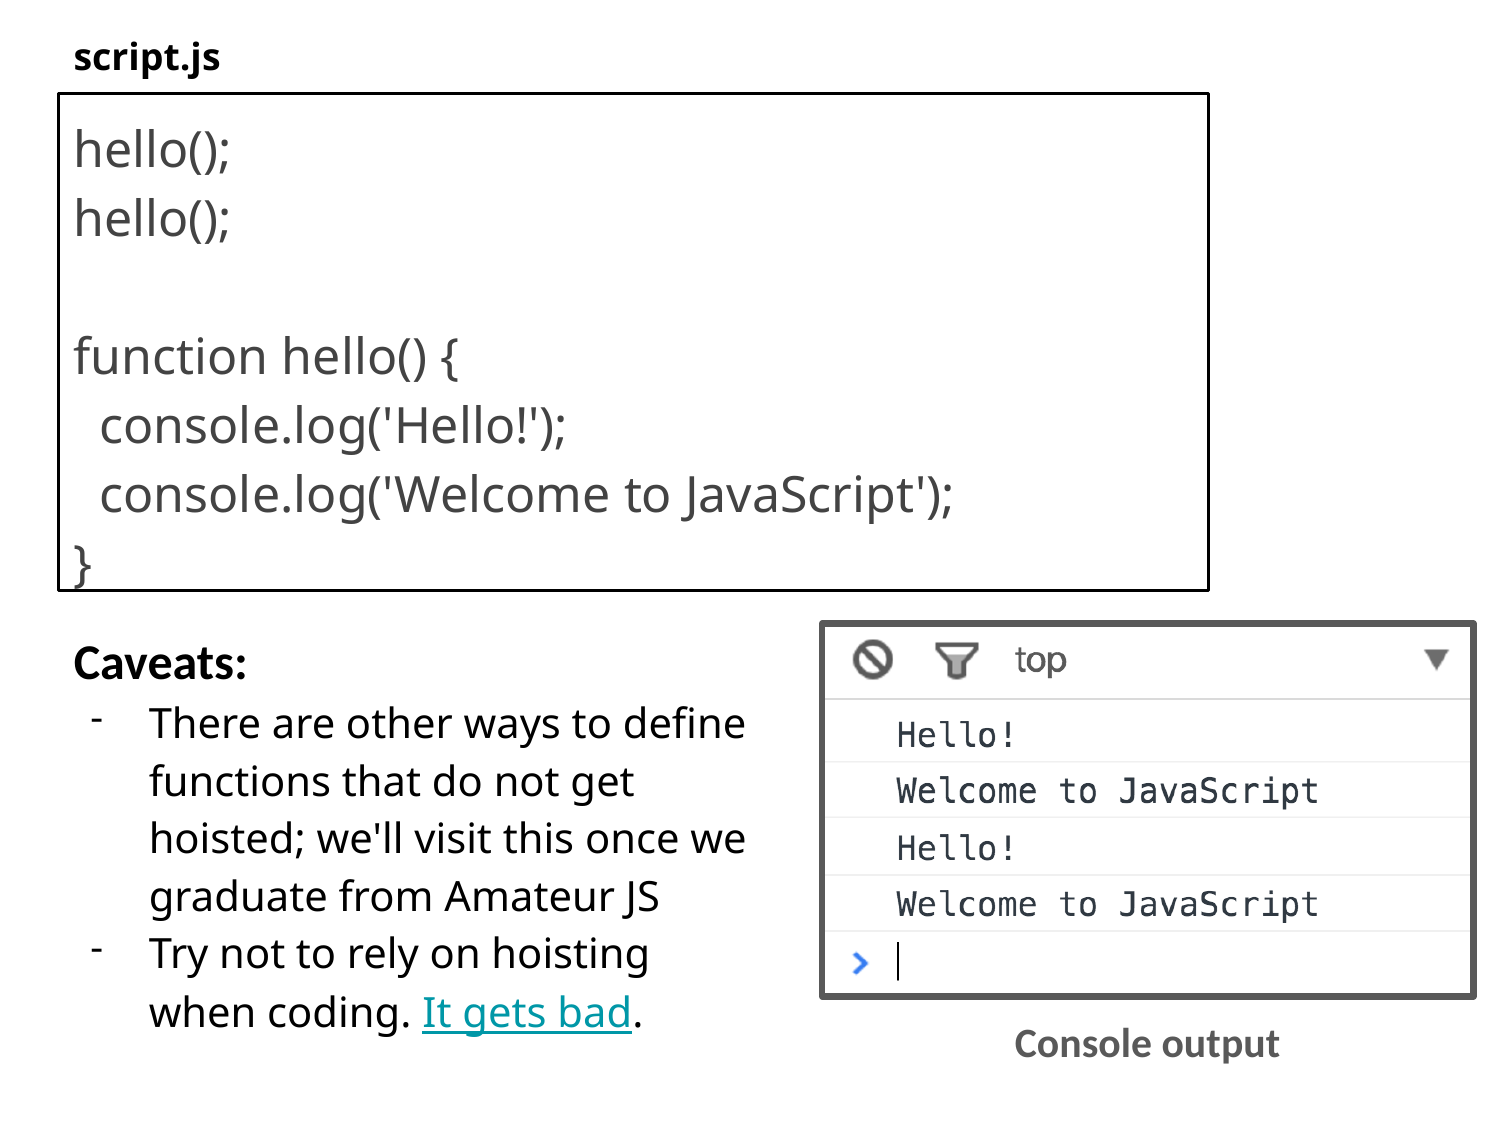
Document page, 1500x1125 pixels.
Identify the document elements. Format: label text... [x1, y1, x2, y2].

picture [825, 626, 1471, 993]
list Caveats: There are other ways to define functions that do not get hoisted; we'll visit this once we graduate from Amateur JS Try not to rely on hoisting when coding. It gets bad. [58, 605, 767, 1078]
text_box script.js [58, 21, 238, 94]
list Console output [825, 993, 1471, 1125]
text_box hello(); hello(); function hello() { console.log('Hello!'); console.log('Welcome to JavaScript'); } [58, 93, 1209, 591]
